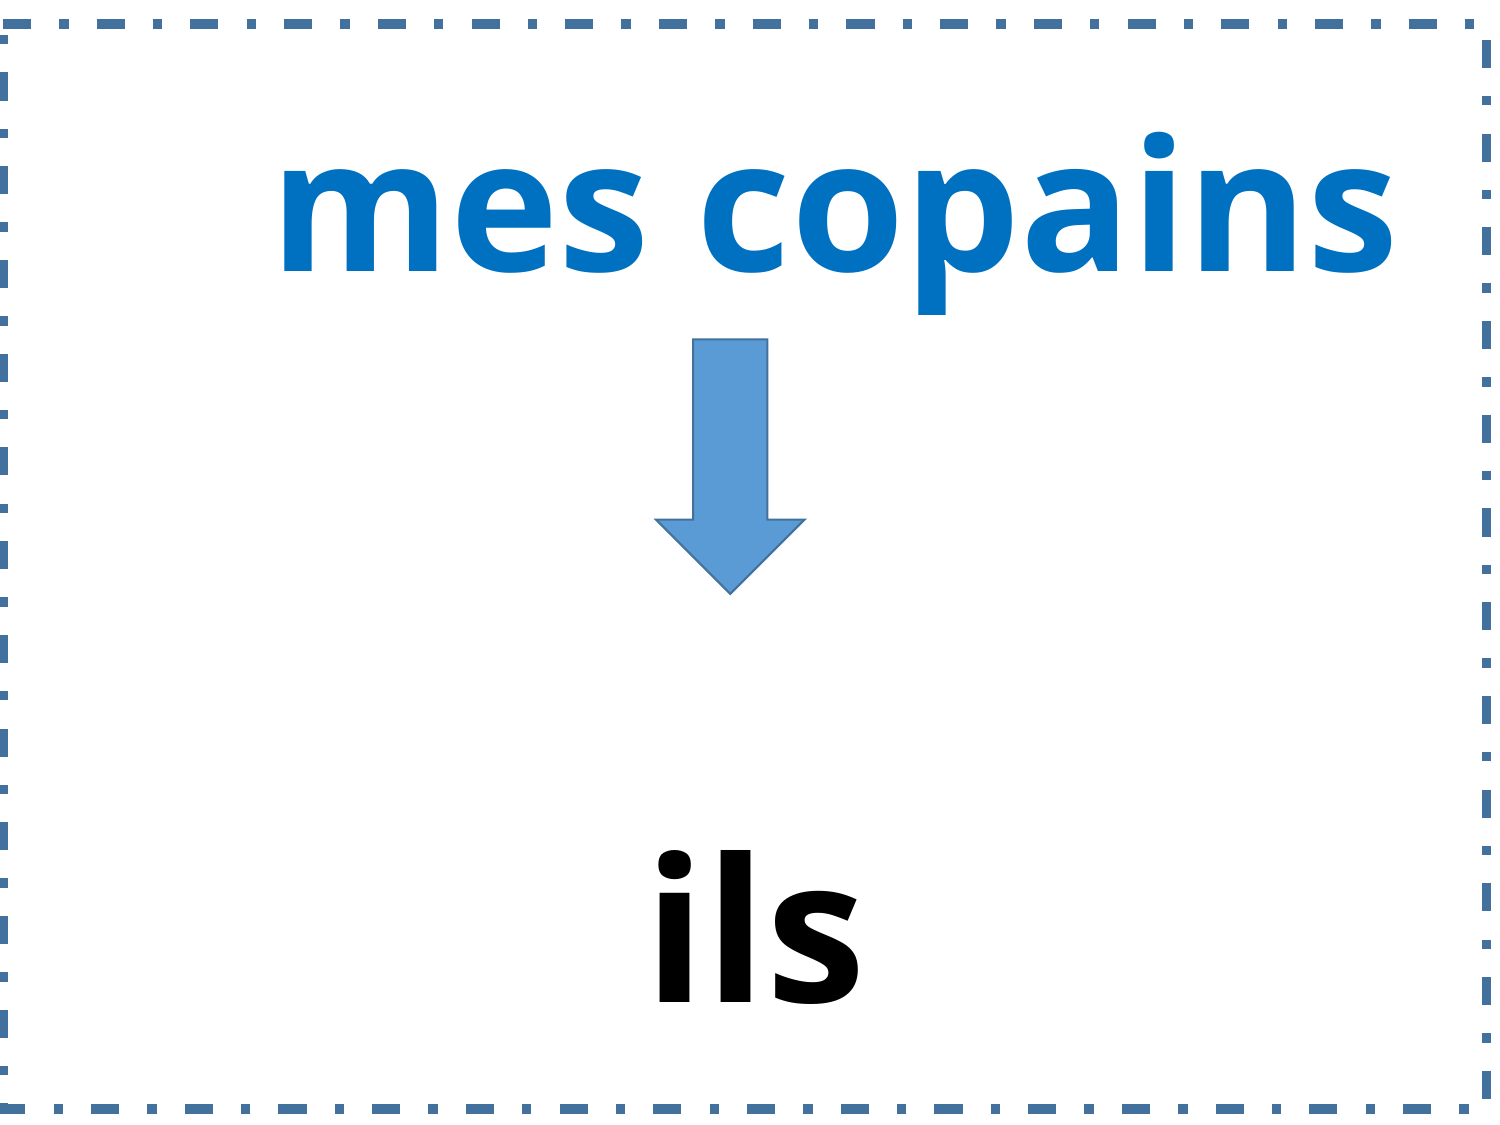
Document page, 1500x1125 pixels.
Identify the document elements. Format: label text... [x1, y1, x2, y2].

text_box [656, 339, 805, 594]
text_box mes copains [255, 81, 1500, 316]
text_box ils [630, 794, 1101, 1050]
